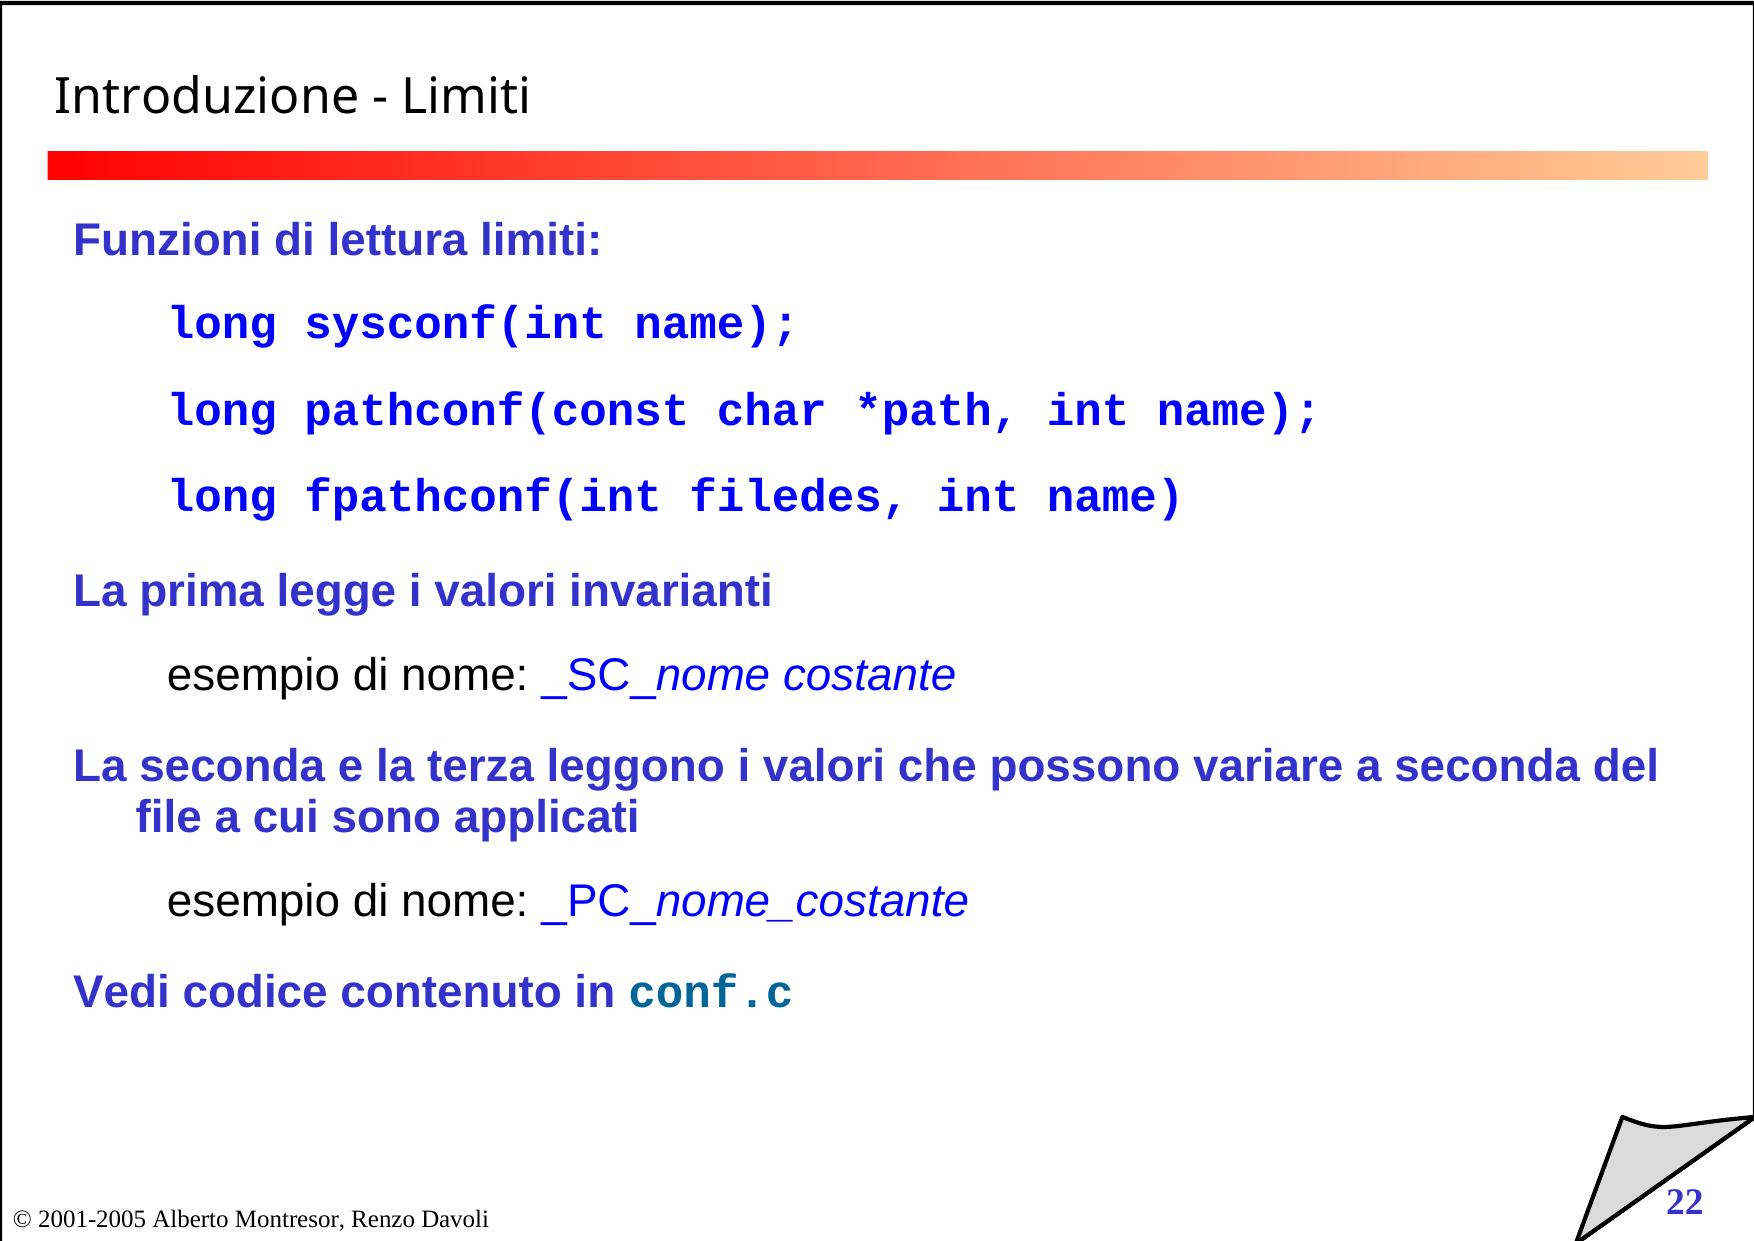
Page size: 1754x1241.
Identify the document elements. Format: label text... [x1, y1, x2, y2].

title Introduzione - Limiti [40, 49, 1714, 144]
list Funzioni di lettura limiti: long sysconf(int name); long pathconf(const char *path, int name); long fpathconf(int filedes, int name) La prima legge i valori invarianti esempio di nome: _SC_nome costante La seconda e la terza leggono i valori che possono variare a seconda del file a cui sono applicati esempio di nome: _PC_nome_costante Vedi codice contenuto in conf.c [58, 206, 1754, 1138]
